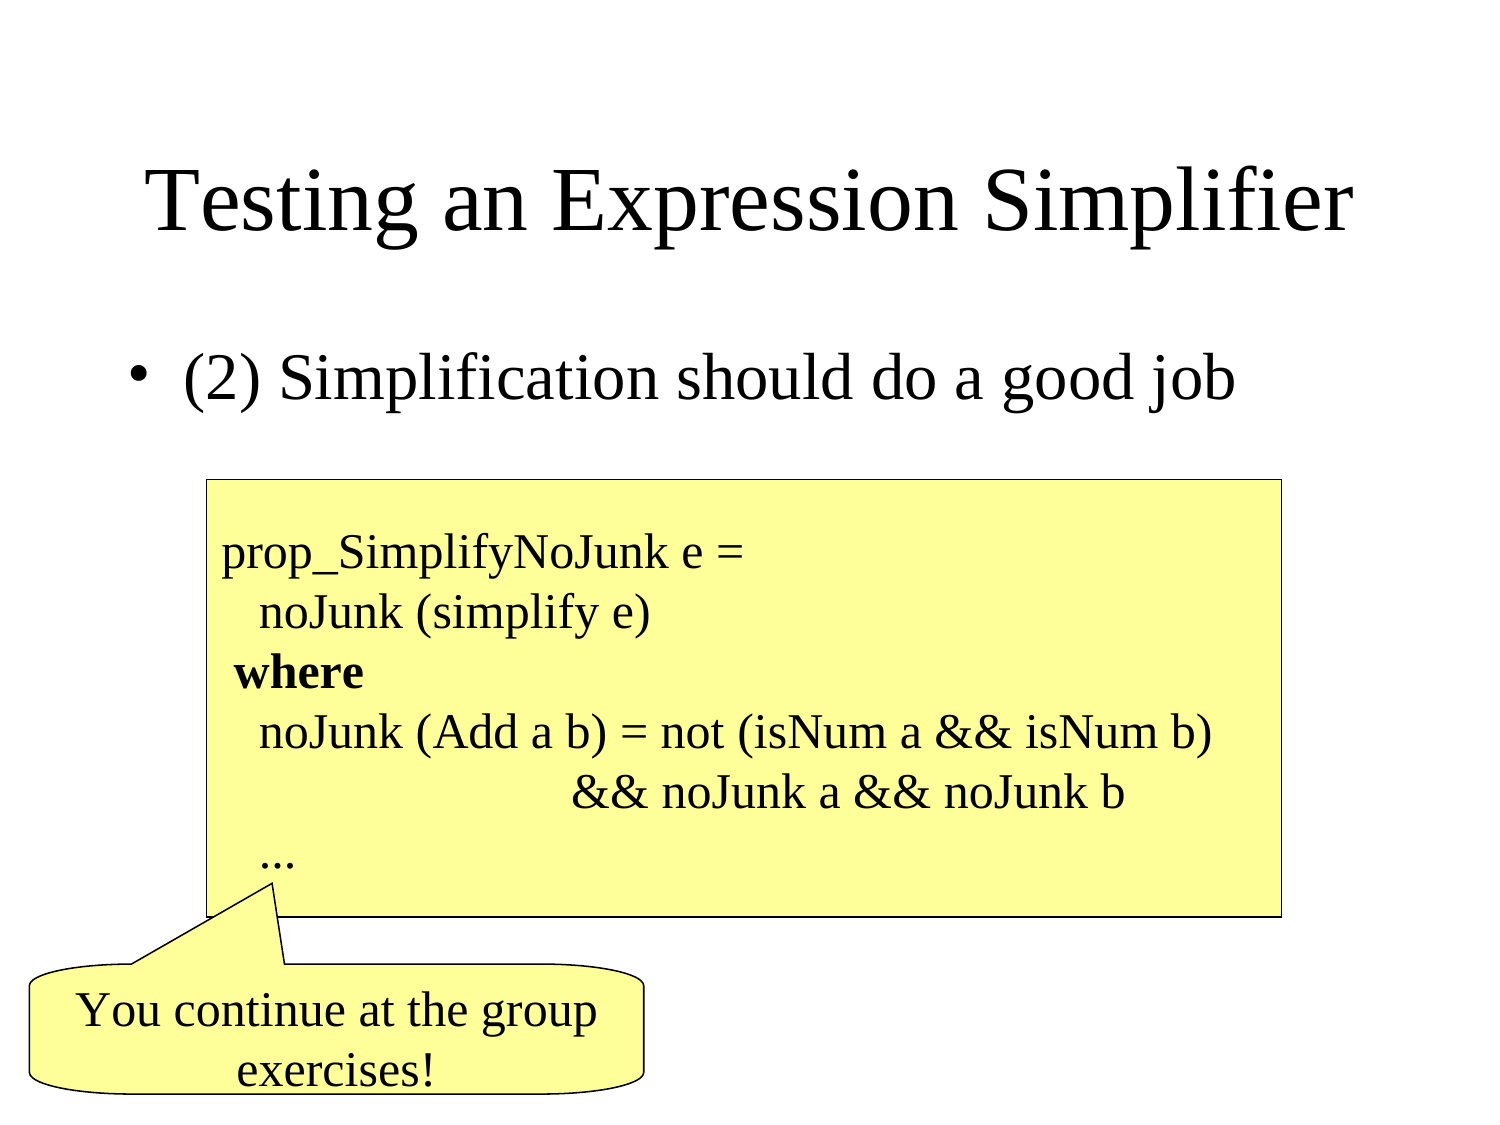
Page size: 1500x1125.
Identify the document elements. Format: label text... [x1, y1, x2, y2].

list (2) Simplification should do a good job [112, 324, 1388, 1000]
text_box prop_SimplifyNoJunk e = noJunk (simplify e) where noJunk (Add a b) = not (isNum a && isNum b) && noJunk a && noJunk b ... [206, 479, 1282, 917]
text_box You continue at the group exercises! [29, 883, 644, 1095]
title Testing an Expression Simplifier [112, 99, 1388, 288]
